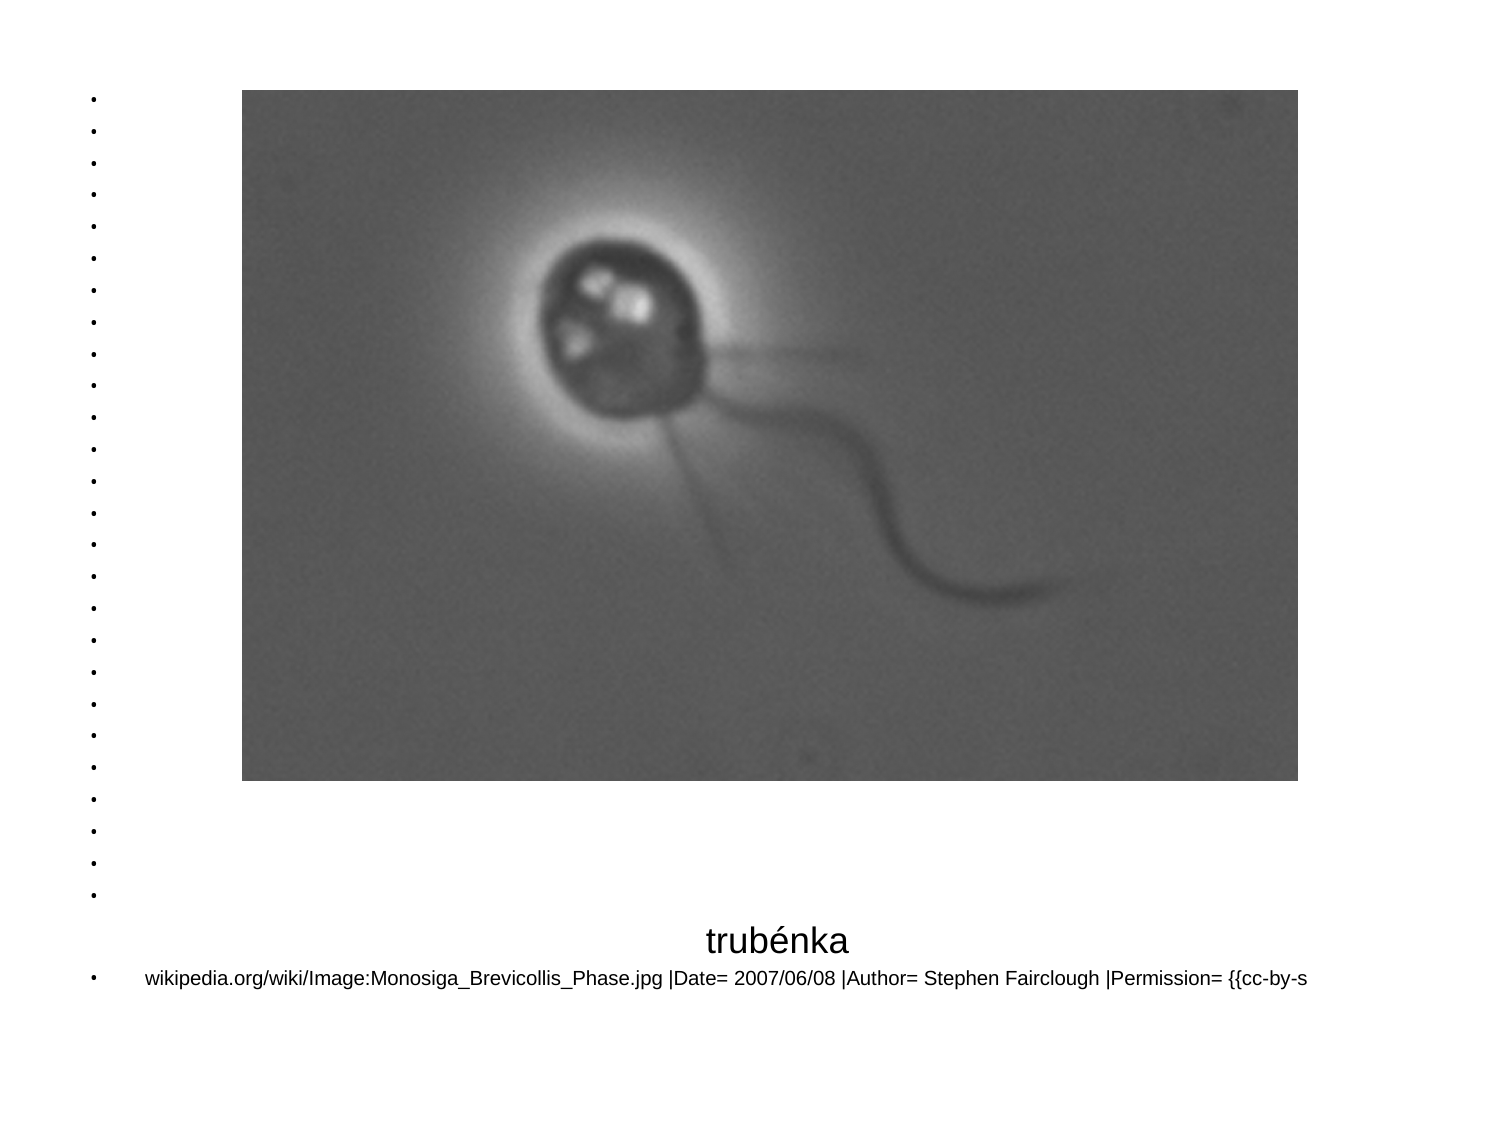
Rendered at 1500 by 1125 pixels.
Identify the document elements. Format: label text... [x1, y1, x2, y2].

list trubénka wikipedia.org/wiki/Image:Monosiga_Brevicollis_Phase.jpg |Date= 2007/06/08 |Author= Stephen Fairclough |Permission= {{cc-by-s [75, 78, 1426, 1005]
picture [242, 90, 1298, 781]
